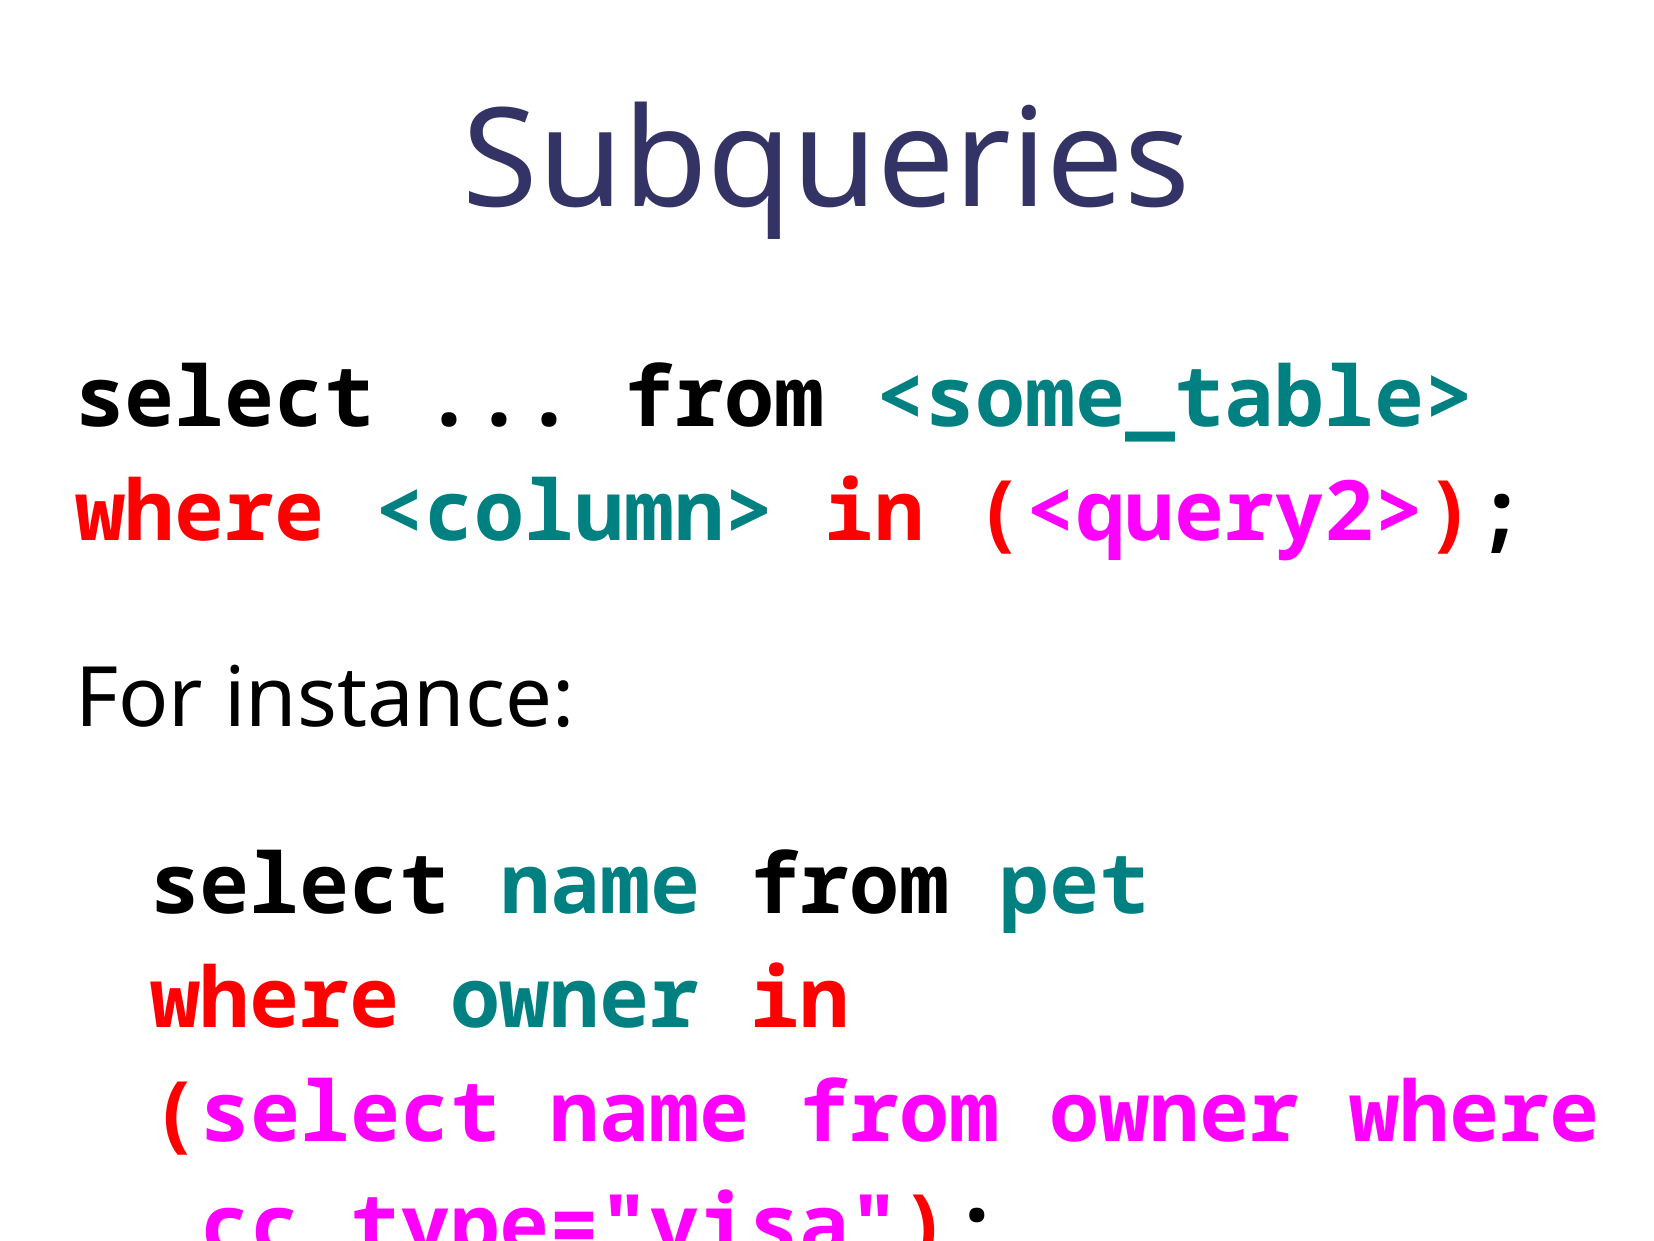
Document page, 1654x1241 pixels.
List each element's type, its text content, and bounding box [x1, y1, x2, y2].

subtitle select ... from <some_table> where <column> in (<query2>); [75, 337, 1654, 530]
text_box For instance: [75, 637, 1654, 827]
text_box select name from pet where owner in (select name from owner where cc_type="visa"); [150, 827, 1654, 1210]
title Subqueries [82, 56, 1571, 250]
